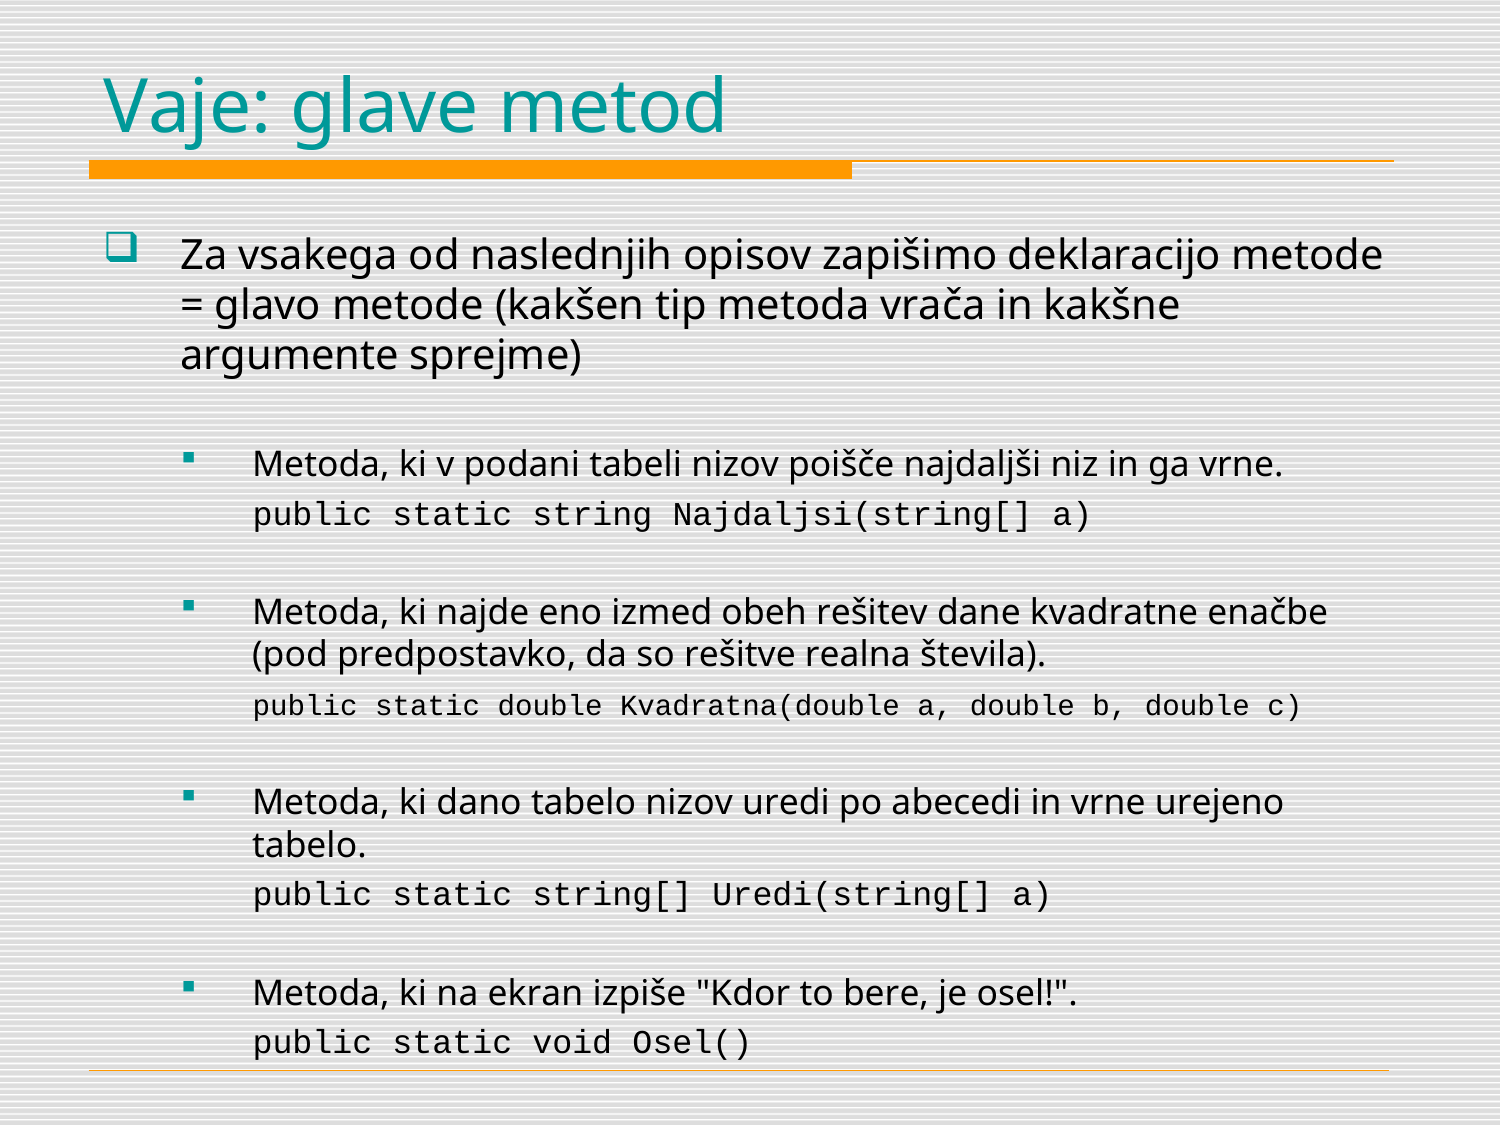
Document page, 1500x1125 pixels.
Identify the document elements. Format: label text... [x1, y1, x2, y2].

picture [0, 0, 1500, 1125]
title Vaje: glave metod [88, 42, 1401, 155]
list Za vsakega od naslednjih opisov zapišimo deklaracijo metode = glavo metode (kakšen tip metoda vrača in kakšne argumente sprejme) Metoda, ki v podani tabeli nizov poišče najdaljši niz in ga vrne. public static string Najdaljsi(string[] a) Metoda, ki najde eno izmed obeh rešitev dane kvadratne enačbe (pod predpostavko, da so rešitve realna števila). public static double Kvadratna(double a, double b, double c) Metoda, ki dano tabelo nizov uredi po abecedi in vrne urejeno tabelo. public static string[] Uredi(string[] a) Metoda, ki na ekran izpiše "Kdor to bere, je osel!". public static void Osel() [88, 220, 1401, 1071]
